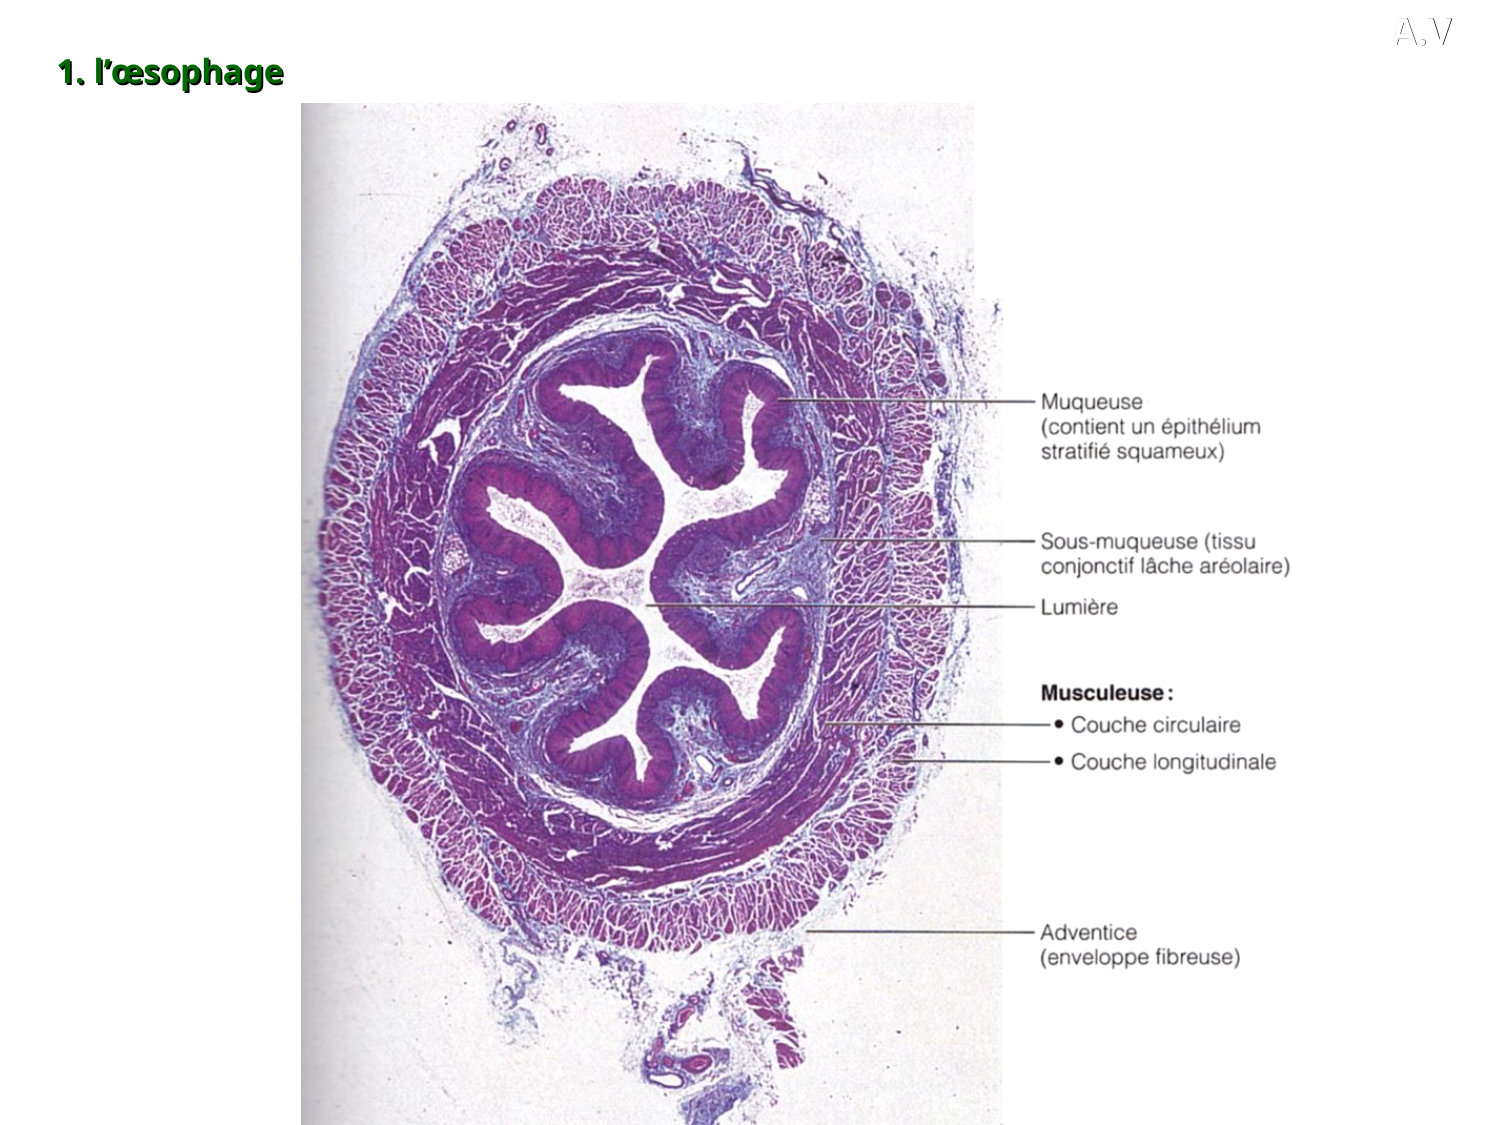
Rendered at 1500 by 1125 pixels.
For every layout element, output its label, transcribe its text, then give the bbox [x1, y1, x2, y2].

subtitle 1. l’œsophage [41, 42, 1092, 114]
picture [301, 103, 1323, 1125]
text_box A.V [1375, 0, 1500, 61]
